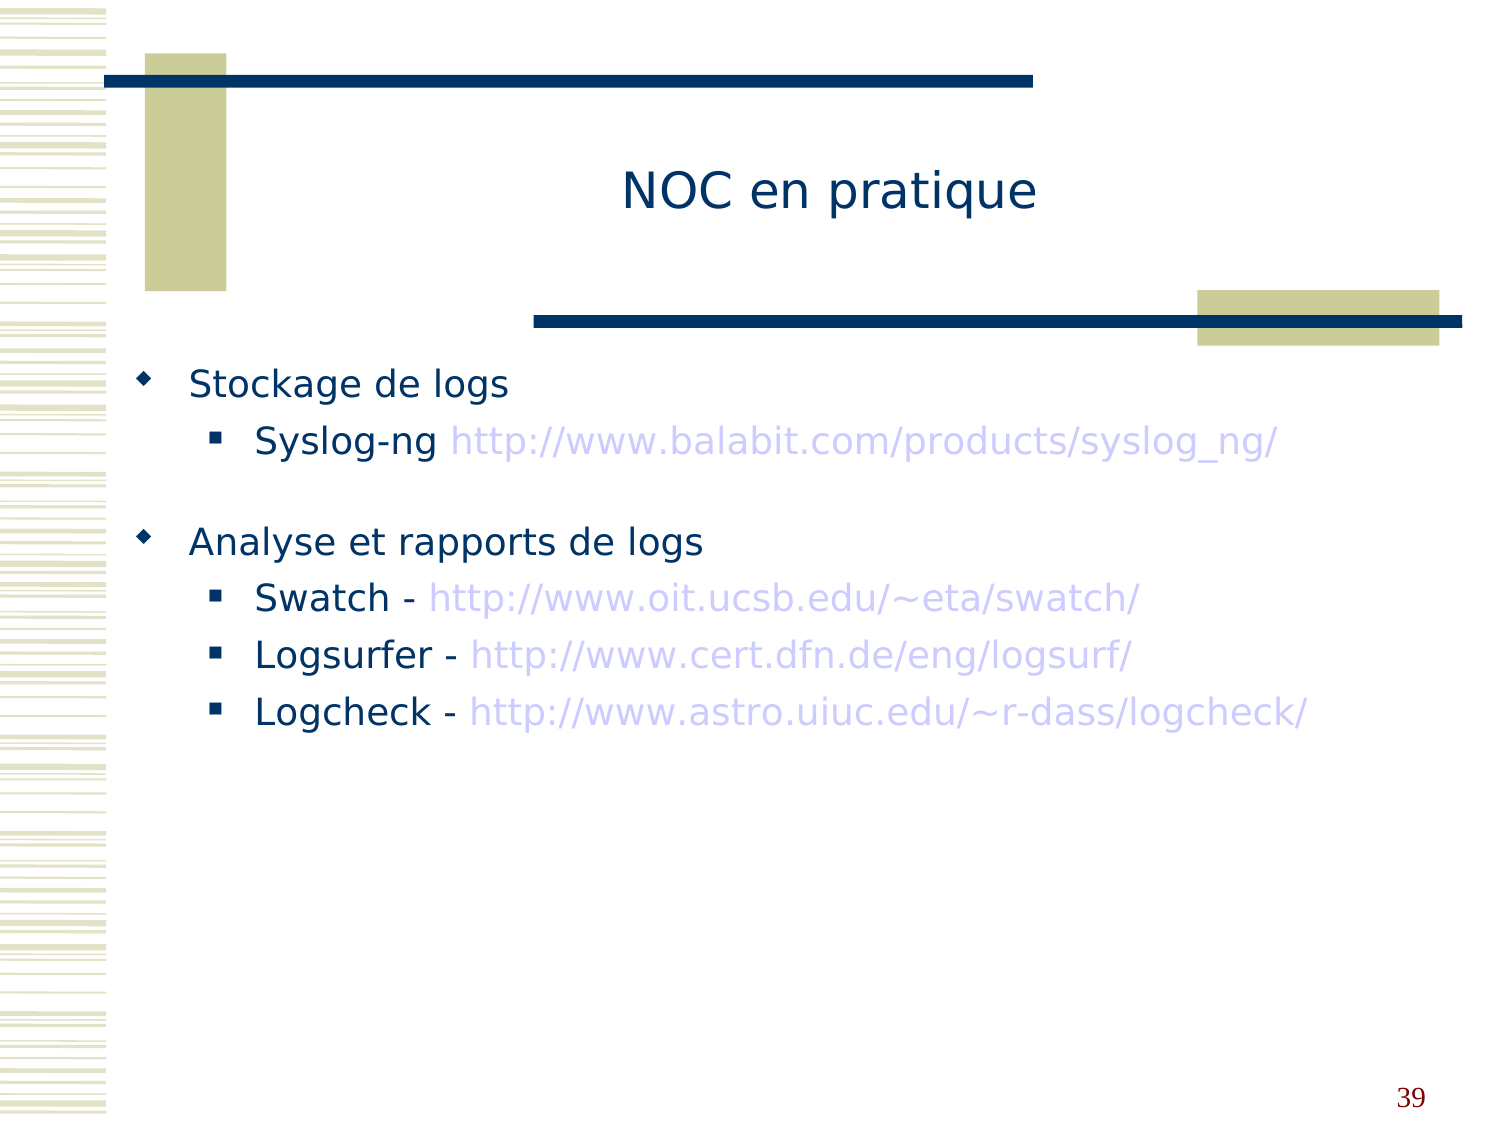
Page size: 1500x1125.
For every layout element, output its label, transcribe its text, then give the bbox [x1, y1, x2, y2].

title NOC en pratique [225, 99, 1436, 288]
list Stockage de logs Syslog-ng http://www.balabit.com/products/syslog_ng/ Analyse et rapports de logs Swatch - http://www.oit.ucsb.edu/~eta/swatch/ Logsurfer - http://www.cert.dfn.de/eng/logsurf/ Logcheck - http://www.astro.uiuc.edu/~r-dass/logcheck/ [132, 363, 1439, 1037]
